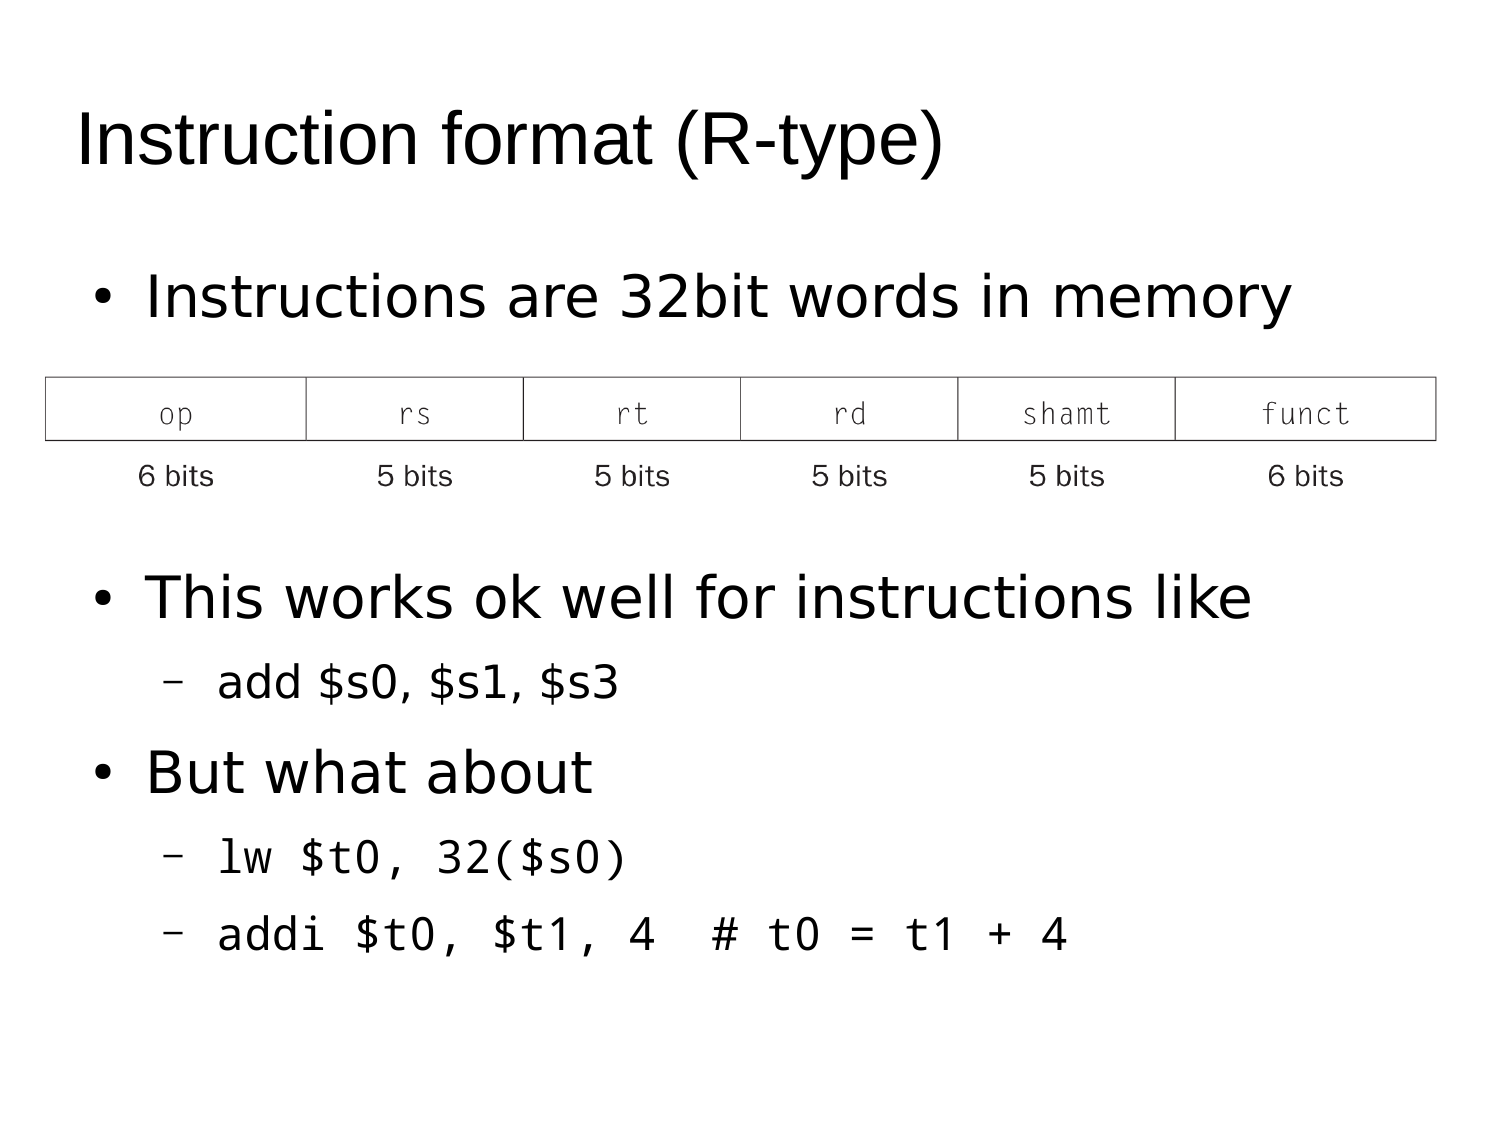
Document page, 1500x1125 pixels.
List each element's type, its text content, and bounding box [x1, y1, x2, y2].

picture [30, 359, 1456, 506]
title Instruction format (R-type) [75, 44, 1425, 233]
list Instructions are 32bit words in memory This works ok well for instructions like add $s0, $s1, $s3 But what about lw $t0, 32($s0) addi $t0, $t1, 4 # t0 = t1 + 4 [75, 263, 1425, 359]
list Instructions are 32bit words in memory This works ok well for instructions like add $s0, $s1, $s3 But what about lw $t0, 32($s0) addi $t0, $t1, 4 # t0 = t1 + 4 [75, 506, 1425, 1021]
